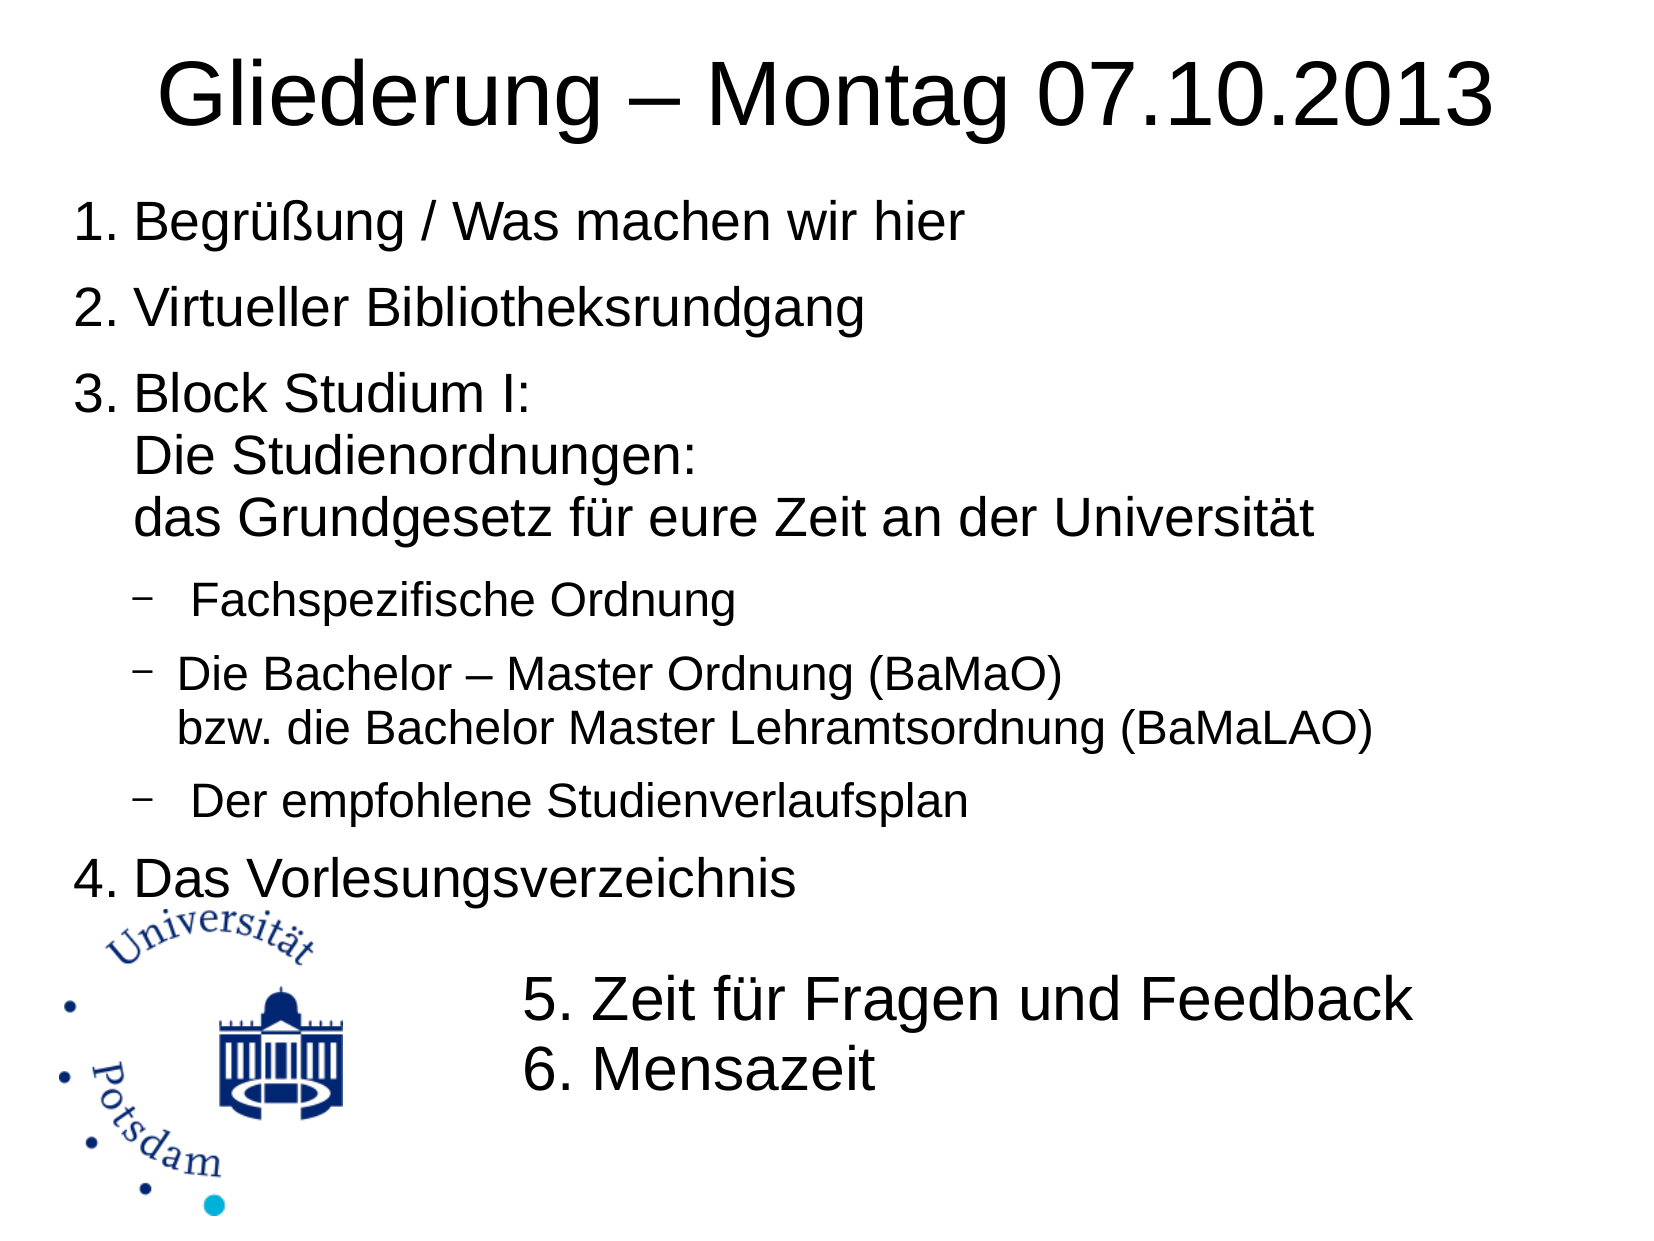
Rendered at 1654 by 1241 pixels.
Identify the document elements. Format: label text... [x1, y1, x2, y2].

list Begrüßung / Was machen wir hier Virtueller Bibliotheksrundgang Block Studium I: Die Studienordnungen: das Grundgesetz für eure Zeit an der Universität Fachspezifische Ordnung Die Bachelor – Master Ordnung (BaMaO) bzw. die Bachelor Master Lehramtsordnung (BaMaLAO) Der empfohlene Studienverlaufsplan Das Vorlesungsverzeichnis [59, 190, 1607, 910]
picture [59, 910, 343, 1216]
text_box 5. Zeit für Fragen und Feedback 6. Mensazeit [507, 956, 1619, 1186]
title Gliederung – Montag 07.10.2013 [82, 0, 1571, 190]
